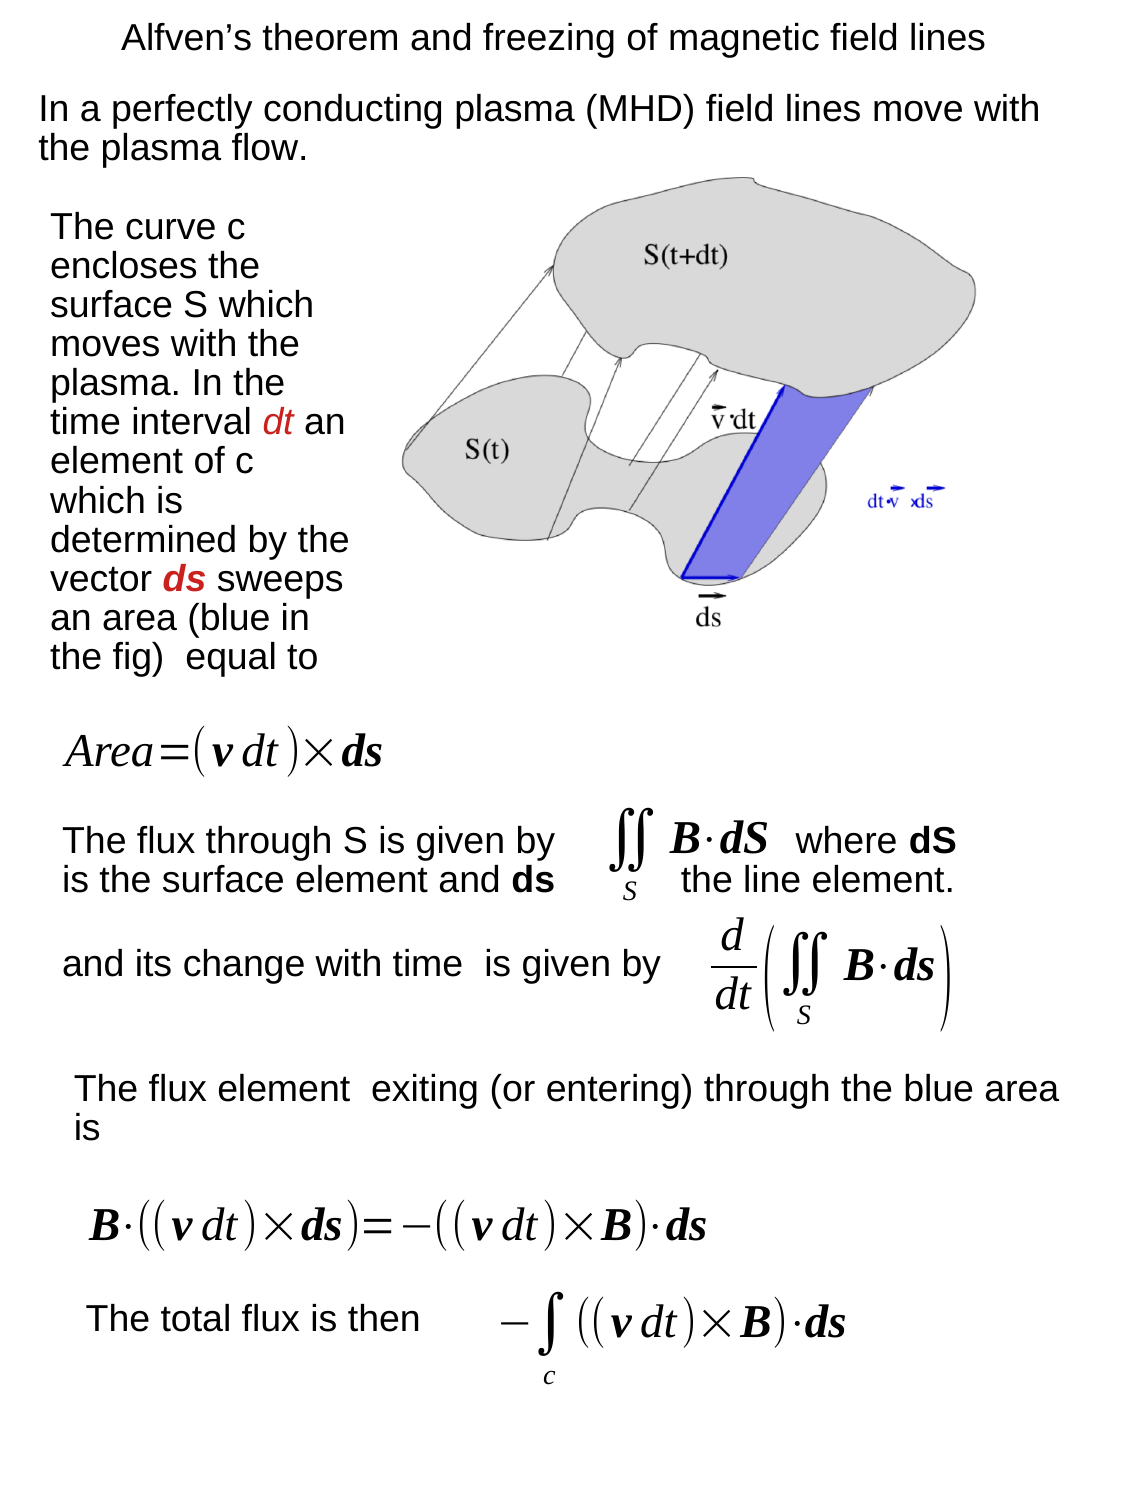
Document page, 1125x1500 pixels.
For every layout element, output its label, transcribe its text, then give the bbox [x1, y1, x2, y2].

text_box The curve c encloses the surface S which moves with the plasma. In the time interval dt an element of c which is determined by the vector ds sweeps an area (blue in the fig) equal to [35, 200, 367, 685]
chart [74, 1196, 721, 1254]
text_box In a perfectly conducting plasma (MHD) field lines move with the plasma flow. [23, 82, 1111, 176]
text_box The flux through S is given by where dS is the surface element and ds the line element. [47, 814, 993, 908]
chart [484, 1287, 861, 1390]
text_box The total flux is then [70, 1292, 484, 1347]
text_box Alfven’s theorem and freezing of magnetic field lines [106, 11, 1099, 66]
chart [696, 909, 965, 1036]
chart [47, 722, 396, 780]
text_box and its change with time is given by [47, 938, 696, 1032]
text_box The flux element exiting (or entering) through the blue area is [59, 1062, 1087, 1235]
chart [590, 803, 781, 906]
picture [346, 153, 1052, 661]
